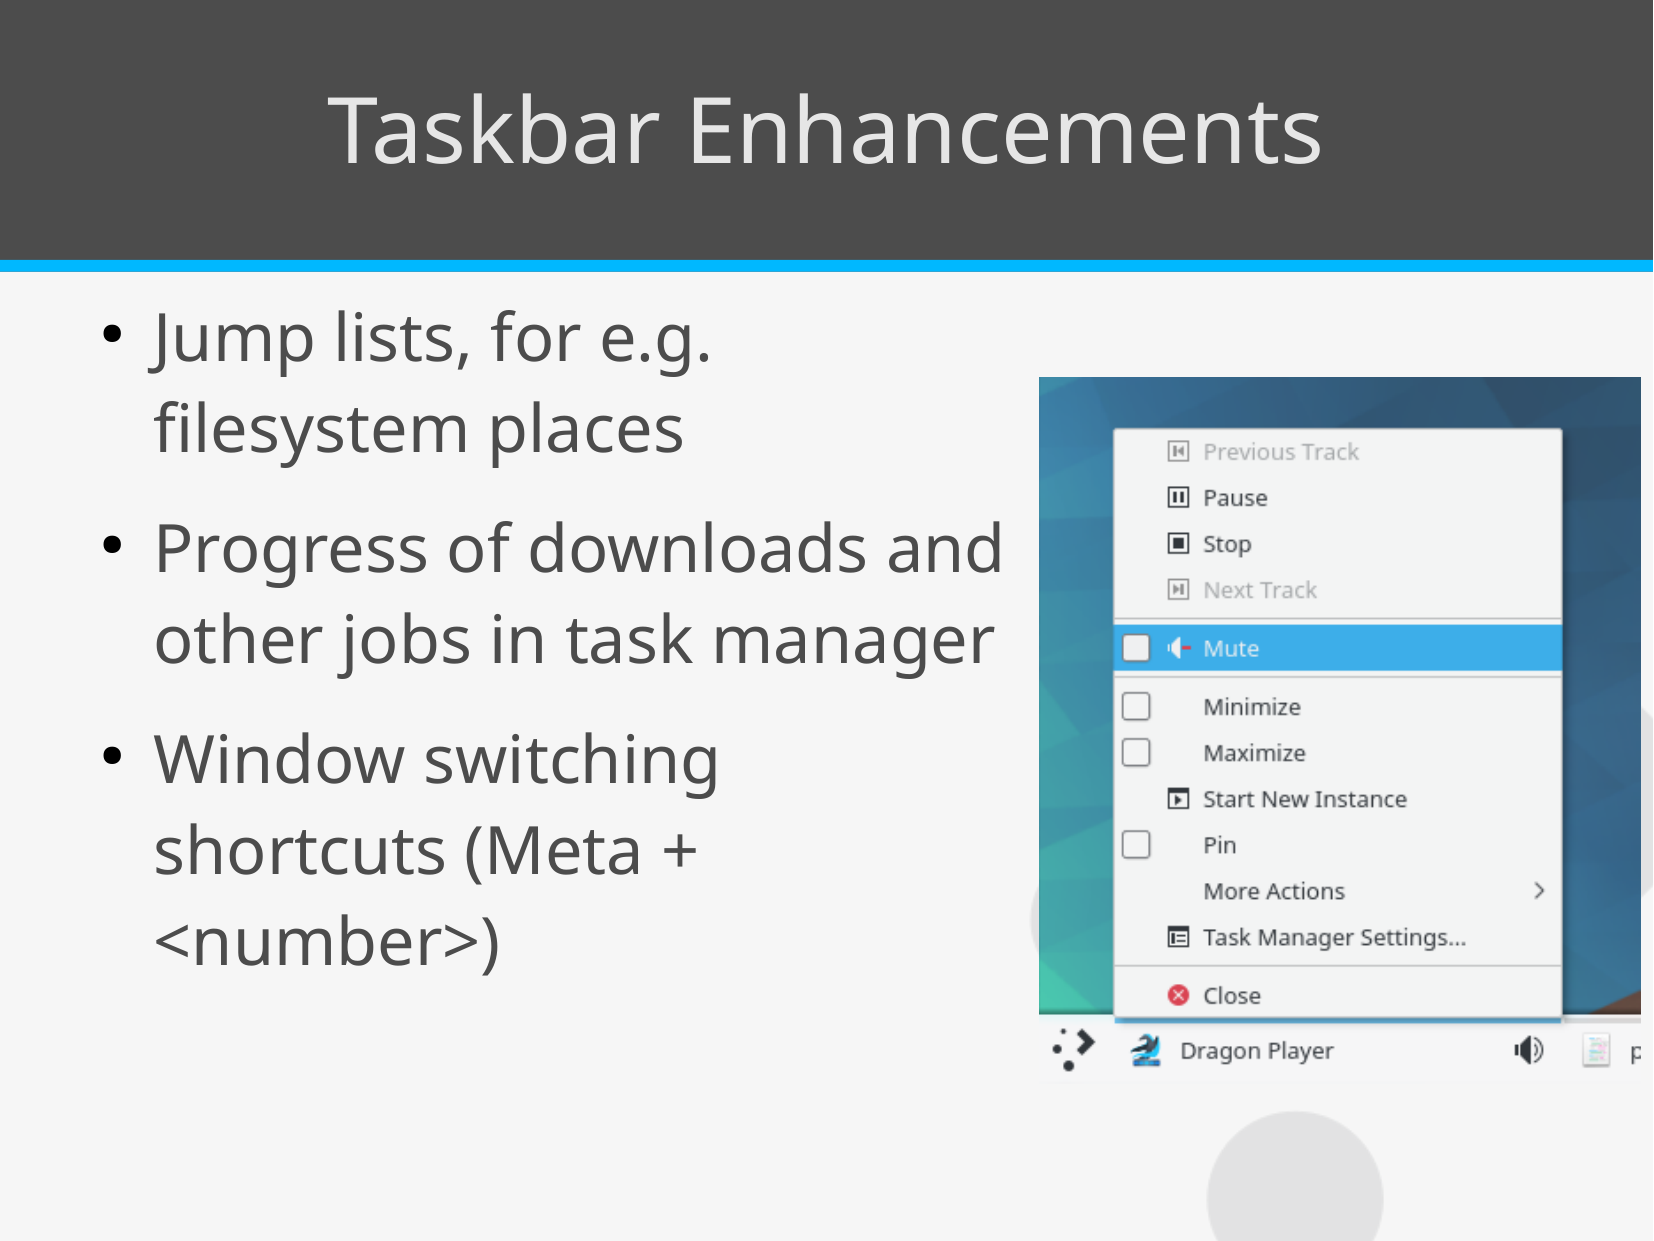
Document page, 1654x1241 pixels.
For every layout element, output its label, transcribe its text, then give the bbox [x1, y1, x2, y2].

list Jump lists, for e.g. filesystem places Progress of downloads and other jobs in task manager Window switching shortcuts (Meta + <number>) [82, 290, 1028, 1205]
picture [913, 377, 1654, 1241]
title Taskbar Enhancements [82, 21, 1571, 236]
